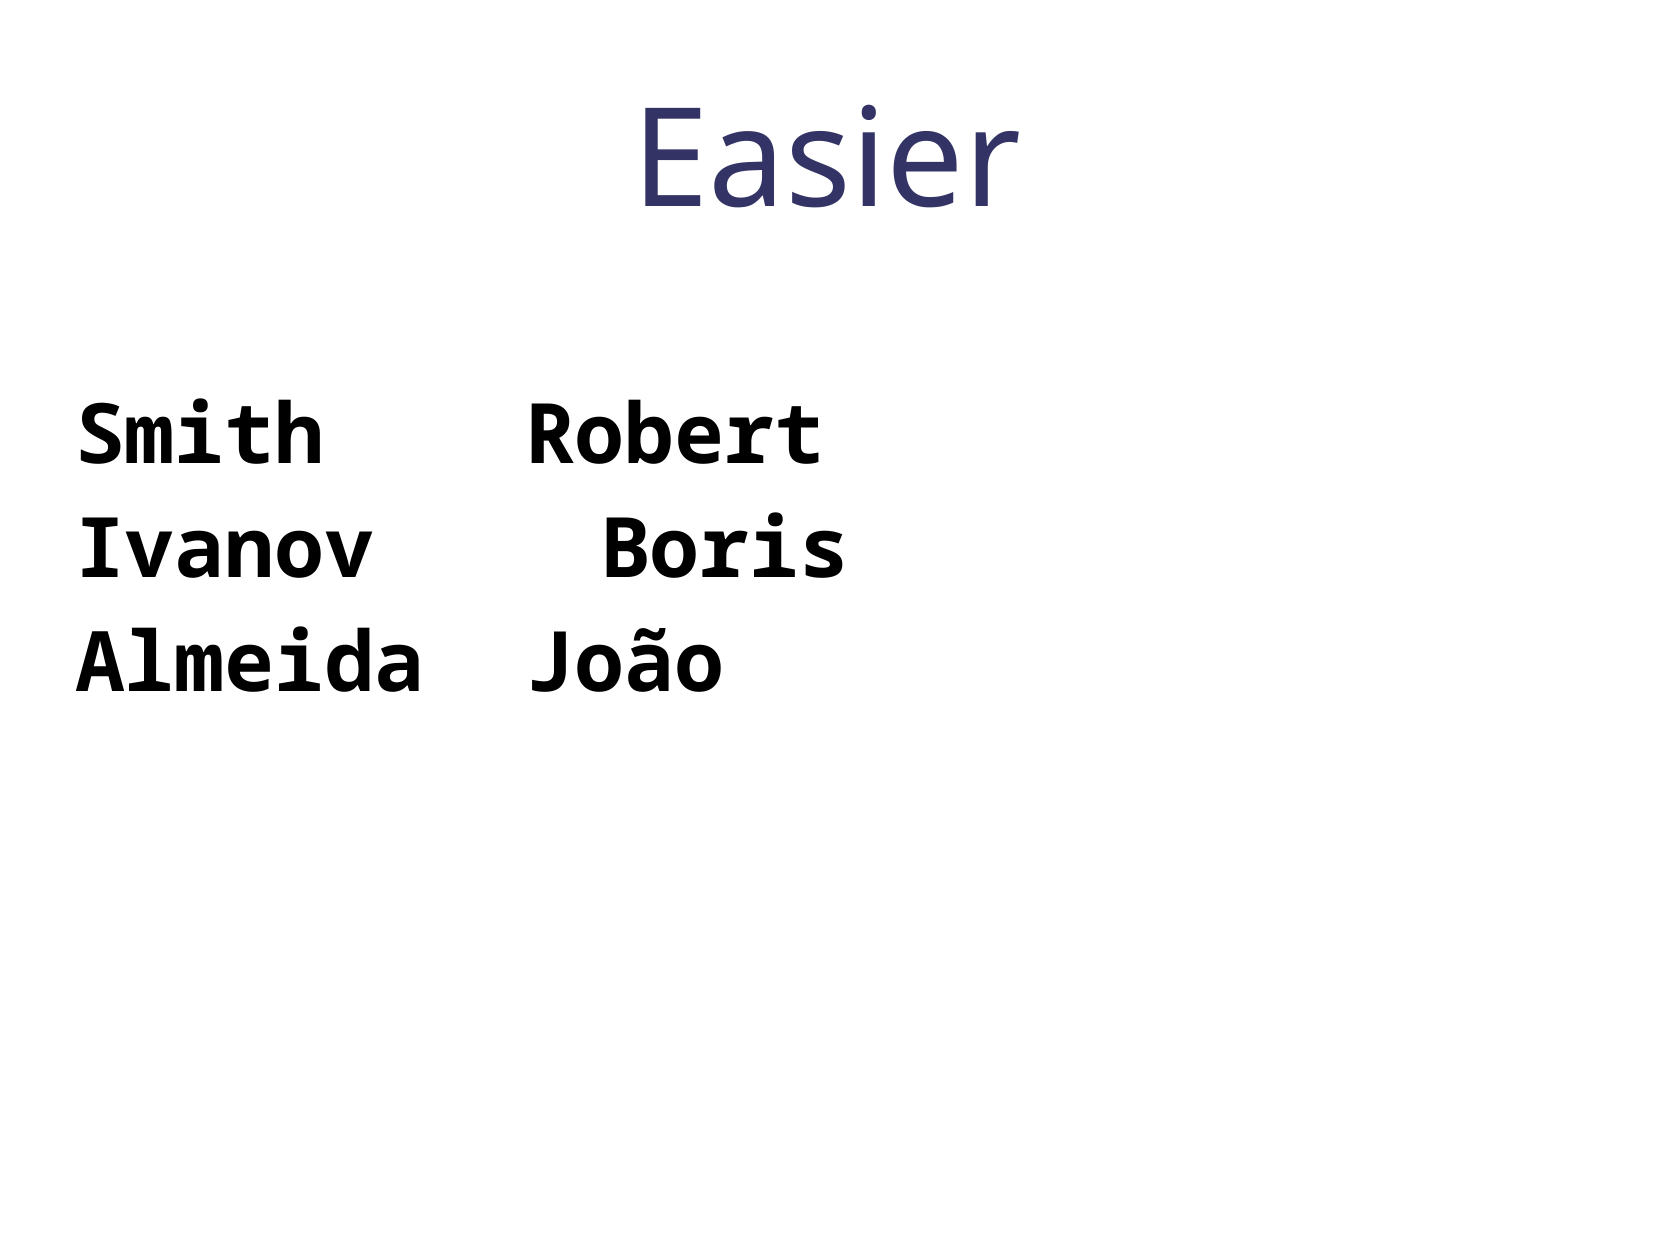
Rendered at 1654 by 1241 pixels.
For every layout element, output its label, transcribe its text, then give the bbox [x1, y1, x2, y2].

text_box Smith Robert Ivanov Boris Almeida João [75, 375, 1654, 856]
title Easier [82, 56, 1571, 250]
